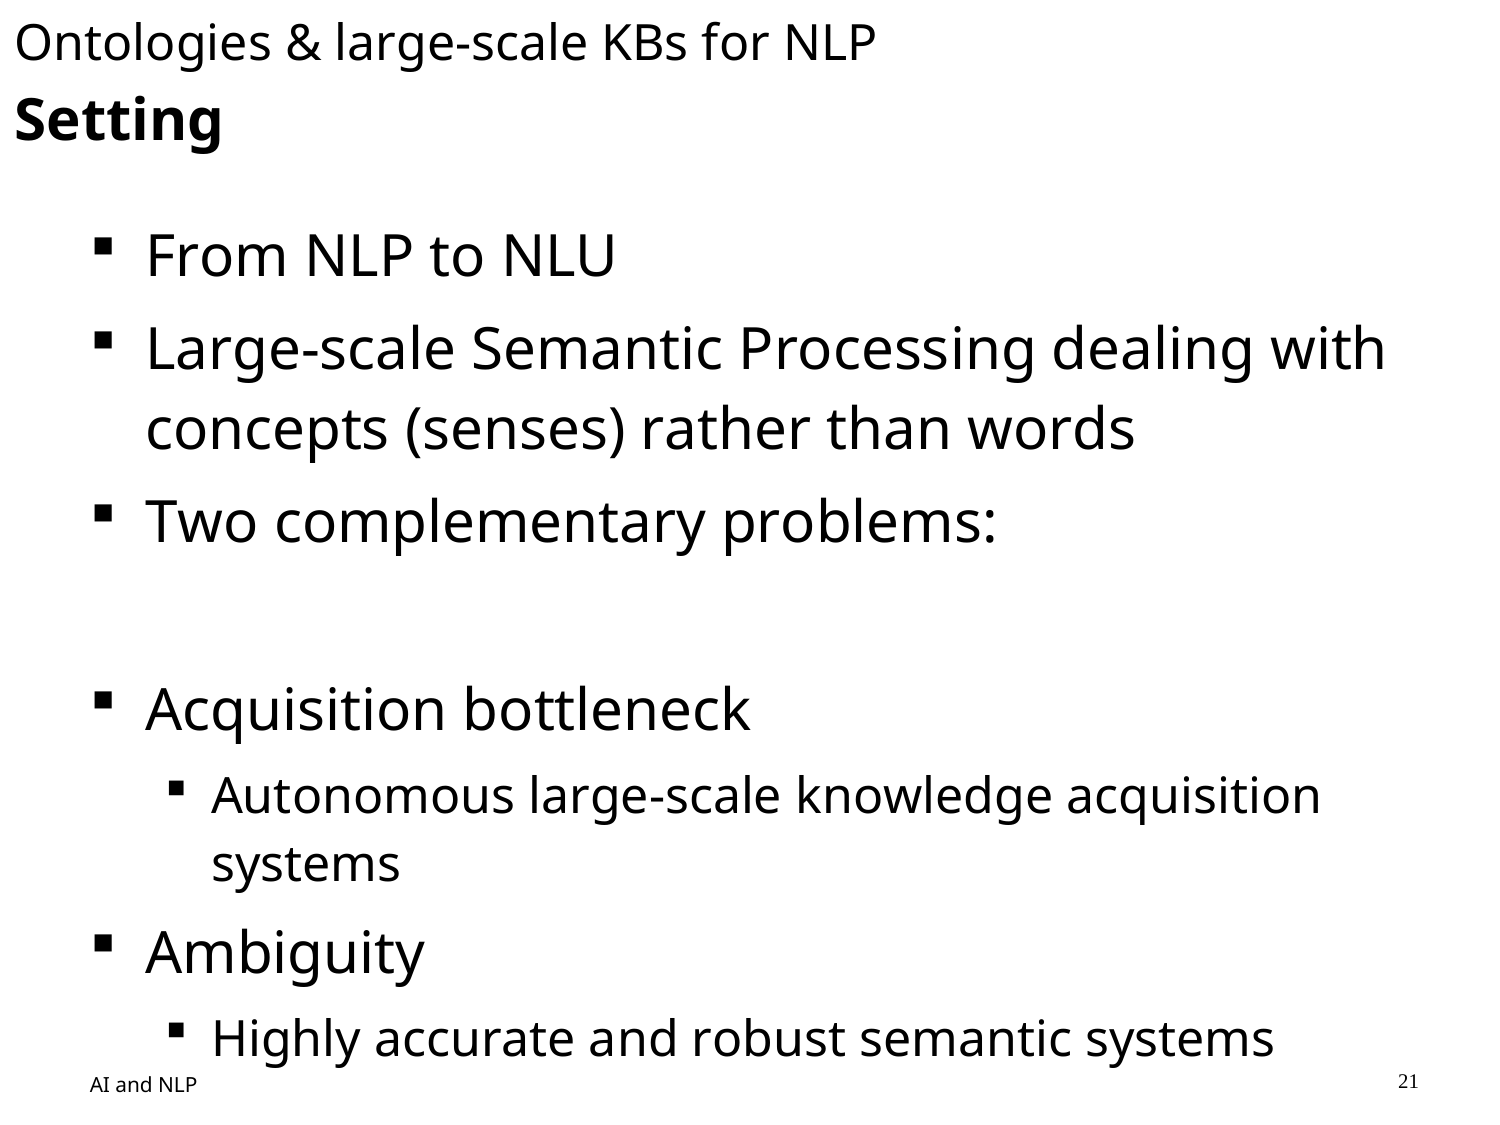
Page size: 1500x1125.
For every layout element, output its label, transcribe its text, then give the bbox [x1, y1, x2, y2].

title Ontologies & large-scale KBs for NLP Setting [0, 0, 1500, 156]
list From NLP to NLU Large-scale Semantic Processing dealing with concepts (senses) rather than words Two complementary problems: Acquisition bottleneck Autonomous large-scale knowledge acquisition systems Ambiguity Highly accurate and robust semantic systems [75, 156, 1438, 1001]
